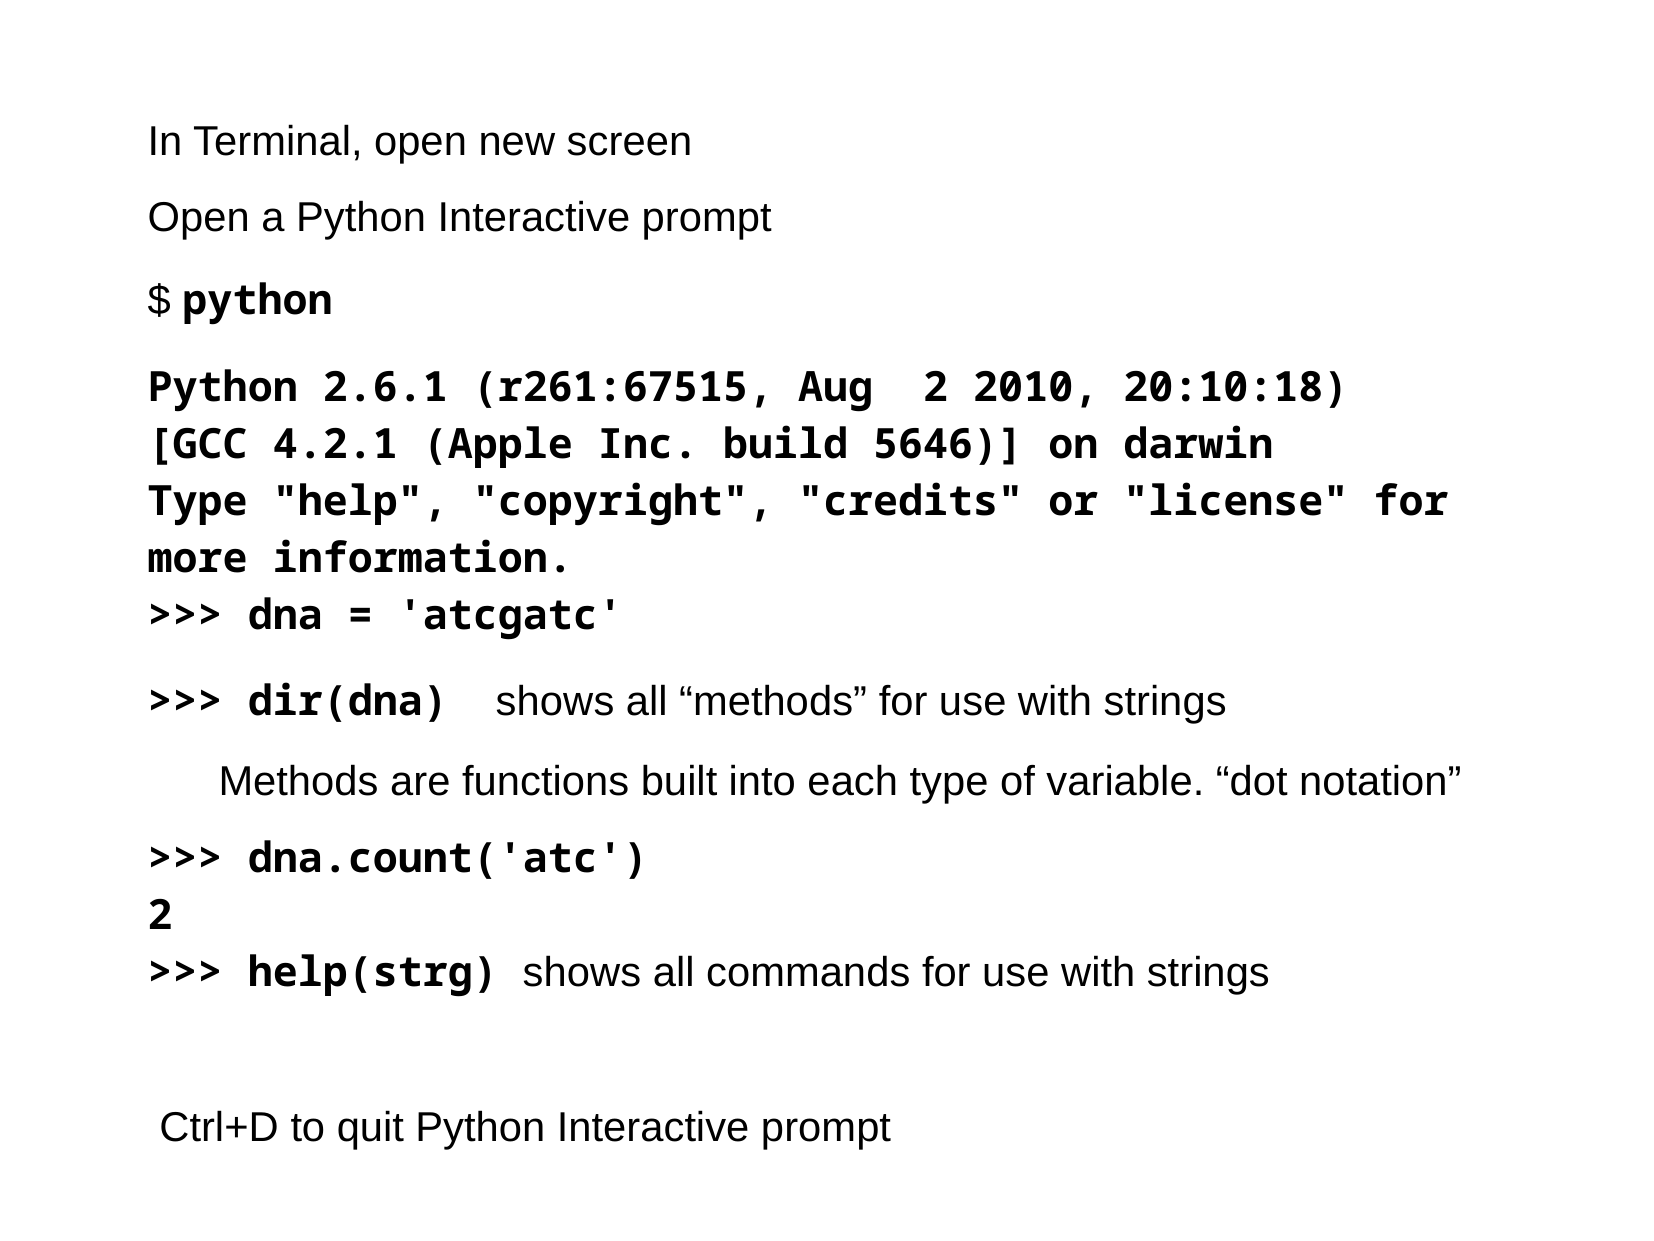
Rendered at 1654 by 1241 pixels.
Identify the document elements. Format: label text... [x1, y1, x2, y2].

list In Terminal, open new screen Open a Python Interactive prompt $ python Python 2.6.1 (r261:67515, Aug 2 2010, 20:10:18) [GCC 4.2.1 (Apple Inc. build 5646)] on darwin Type "help", "copyright", "credits" or "license" for more information. >>> dna = 'atcgatc' >>> dir(dna) shows all “methods” for use with strings Methods are functions built into each type of variable. “dot notation” >>> dna.count('atc') 2 >>> help(strg) shows all commands for use with strings Ctrl+D to quit Python Interactive prompt [76, 118, 1566, 1156]
